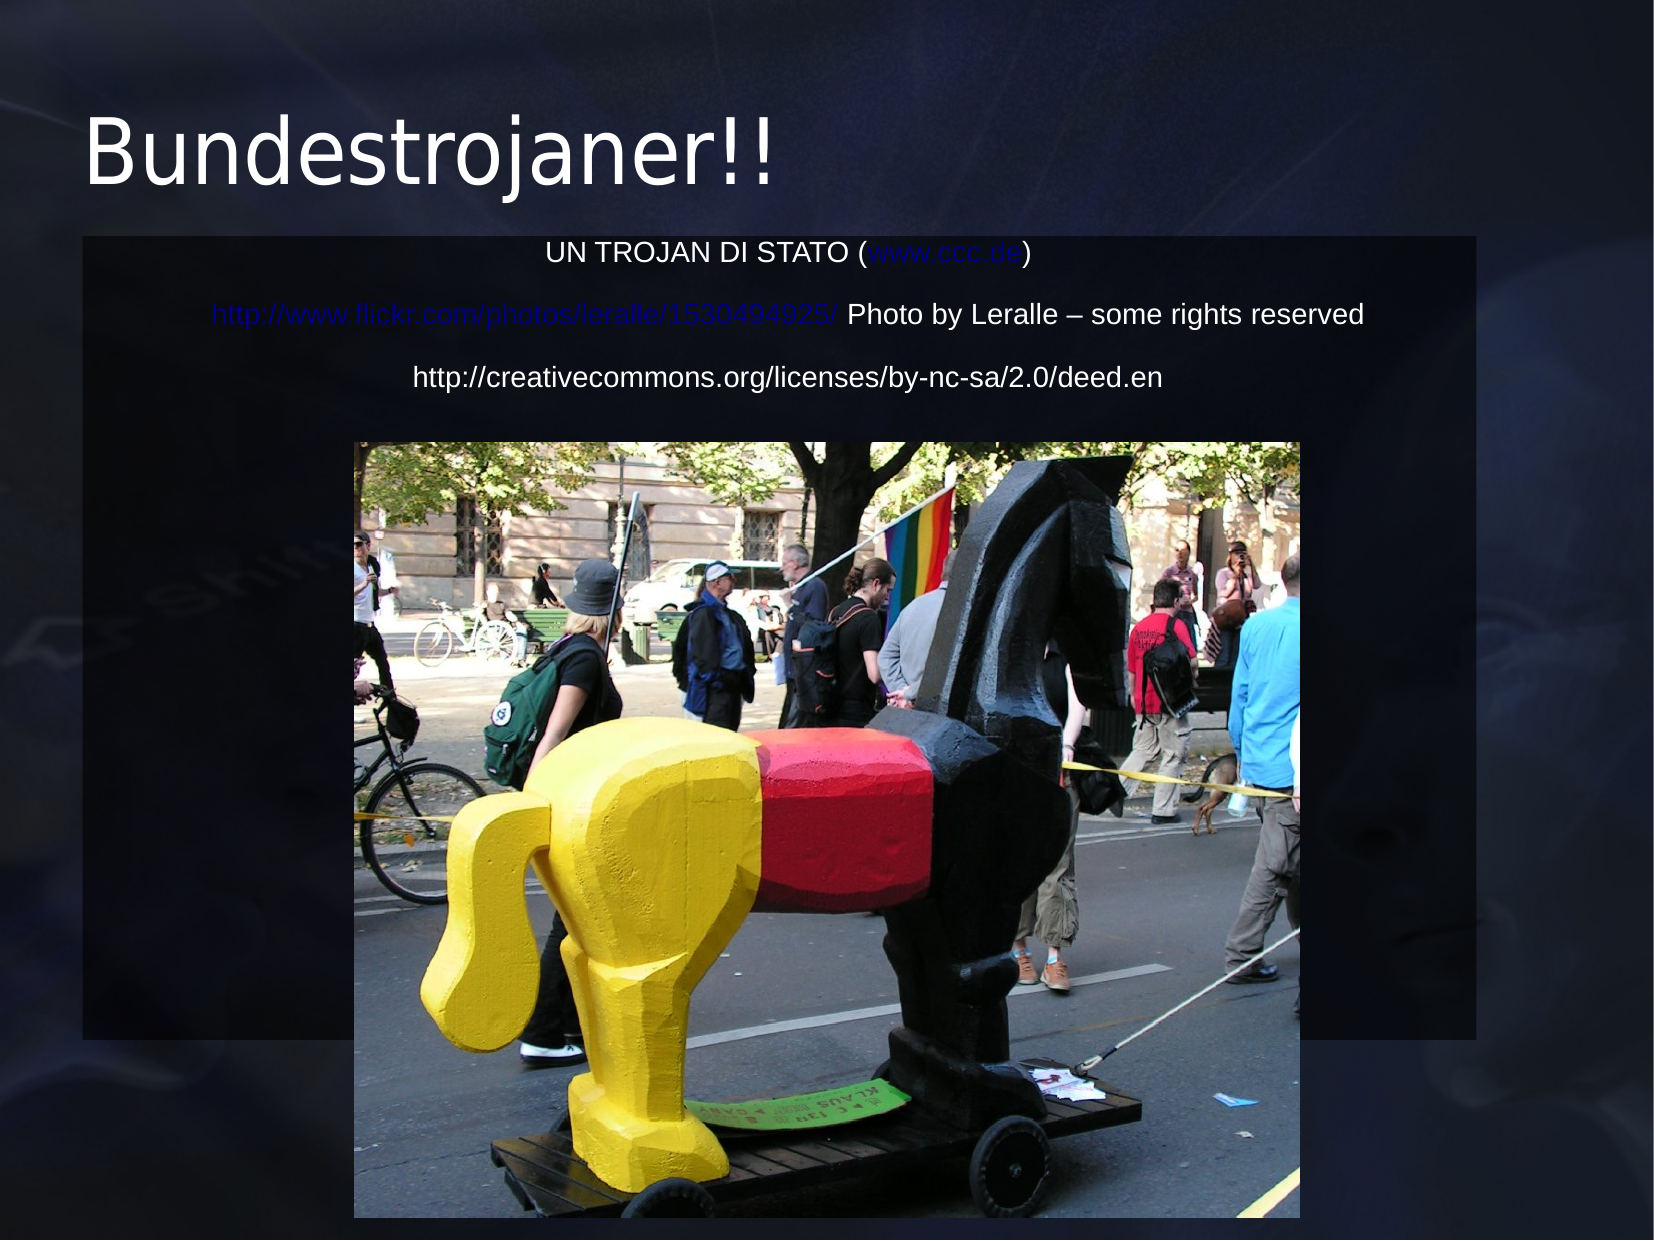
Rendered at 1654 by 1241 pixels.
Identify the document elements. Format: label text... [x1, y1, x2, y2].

title Bundestrojaner!! [82, 49, 1571, 257]
picture [0, 0, 1654, 1240]
list UN TROJAN DI STATO (www.ccc.de) http://www.flickr.com/photos/leralle/1530494925/ Photo by Leralle – some rights reserved http://creativecommons.org/licenses/by-nc-sa/2.0/deed.en [82, 236, 1477, 1040]
